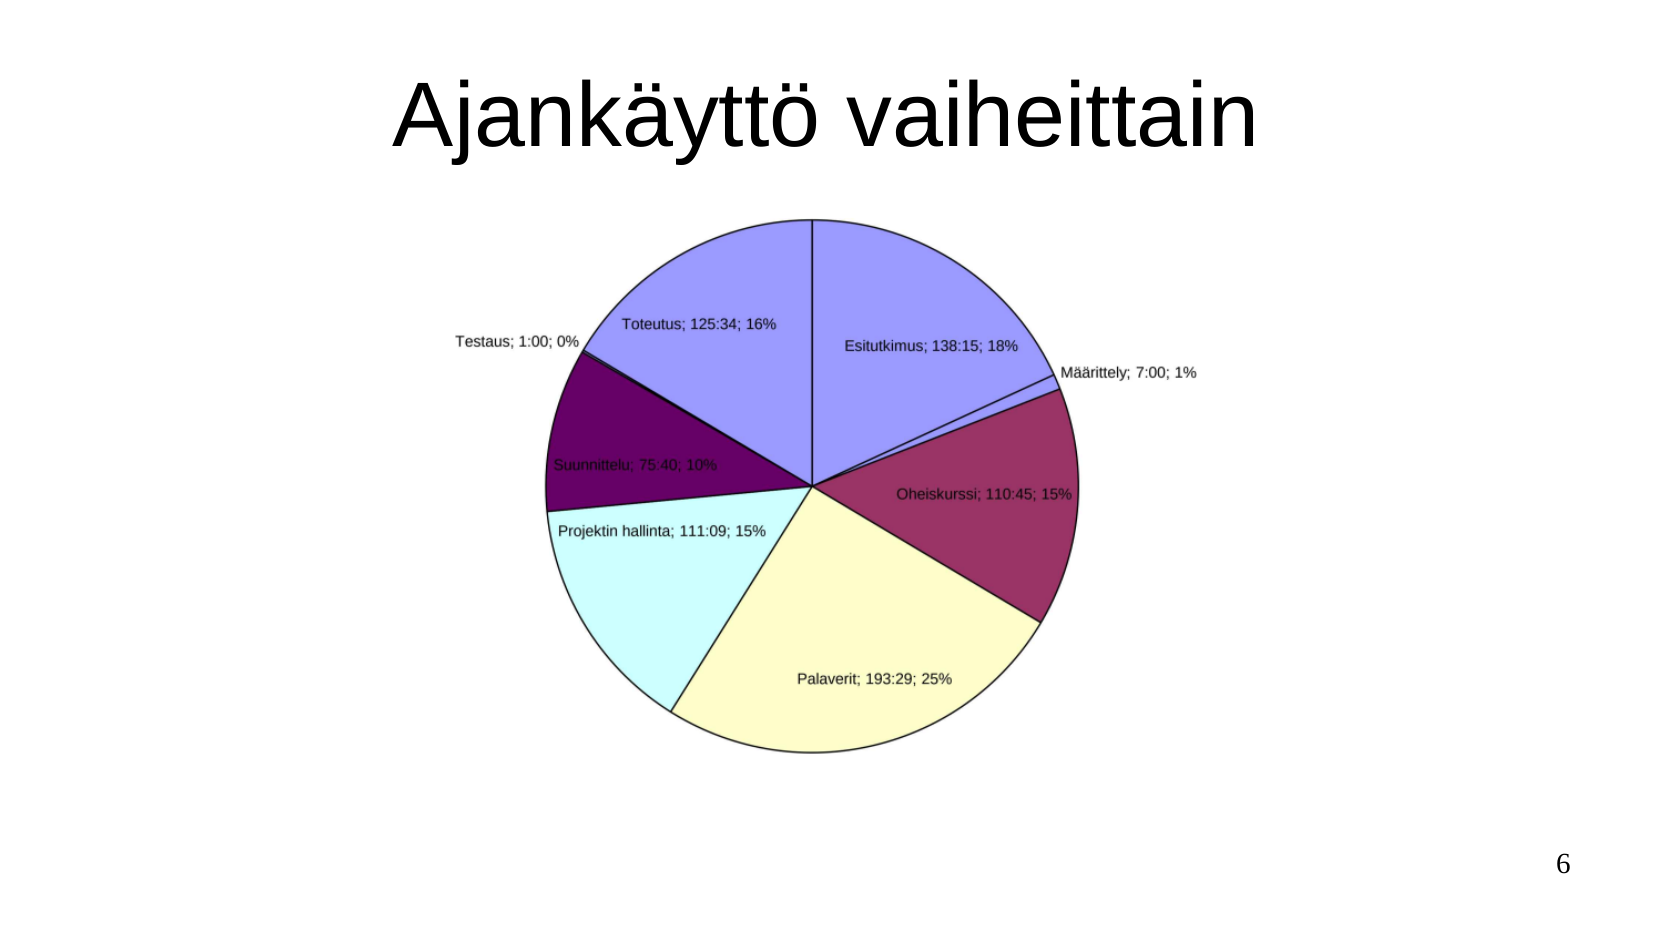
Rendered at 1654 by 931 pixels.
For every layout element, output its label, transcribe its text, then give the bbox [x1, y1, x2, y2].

picture [455, 217, 1198, 758]
title Ajankäyttö vaiheittain [82, 37, 1571, 193]
